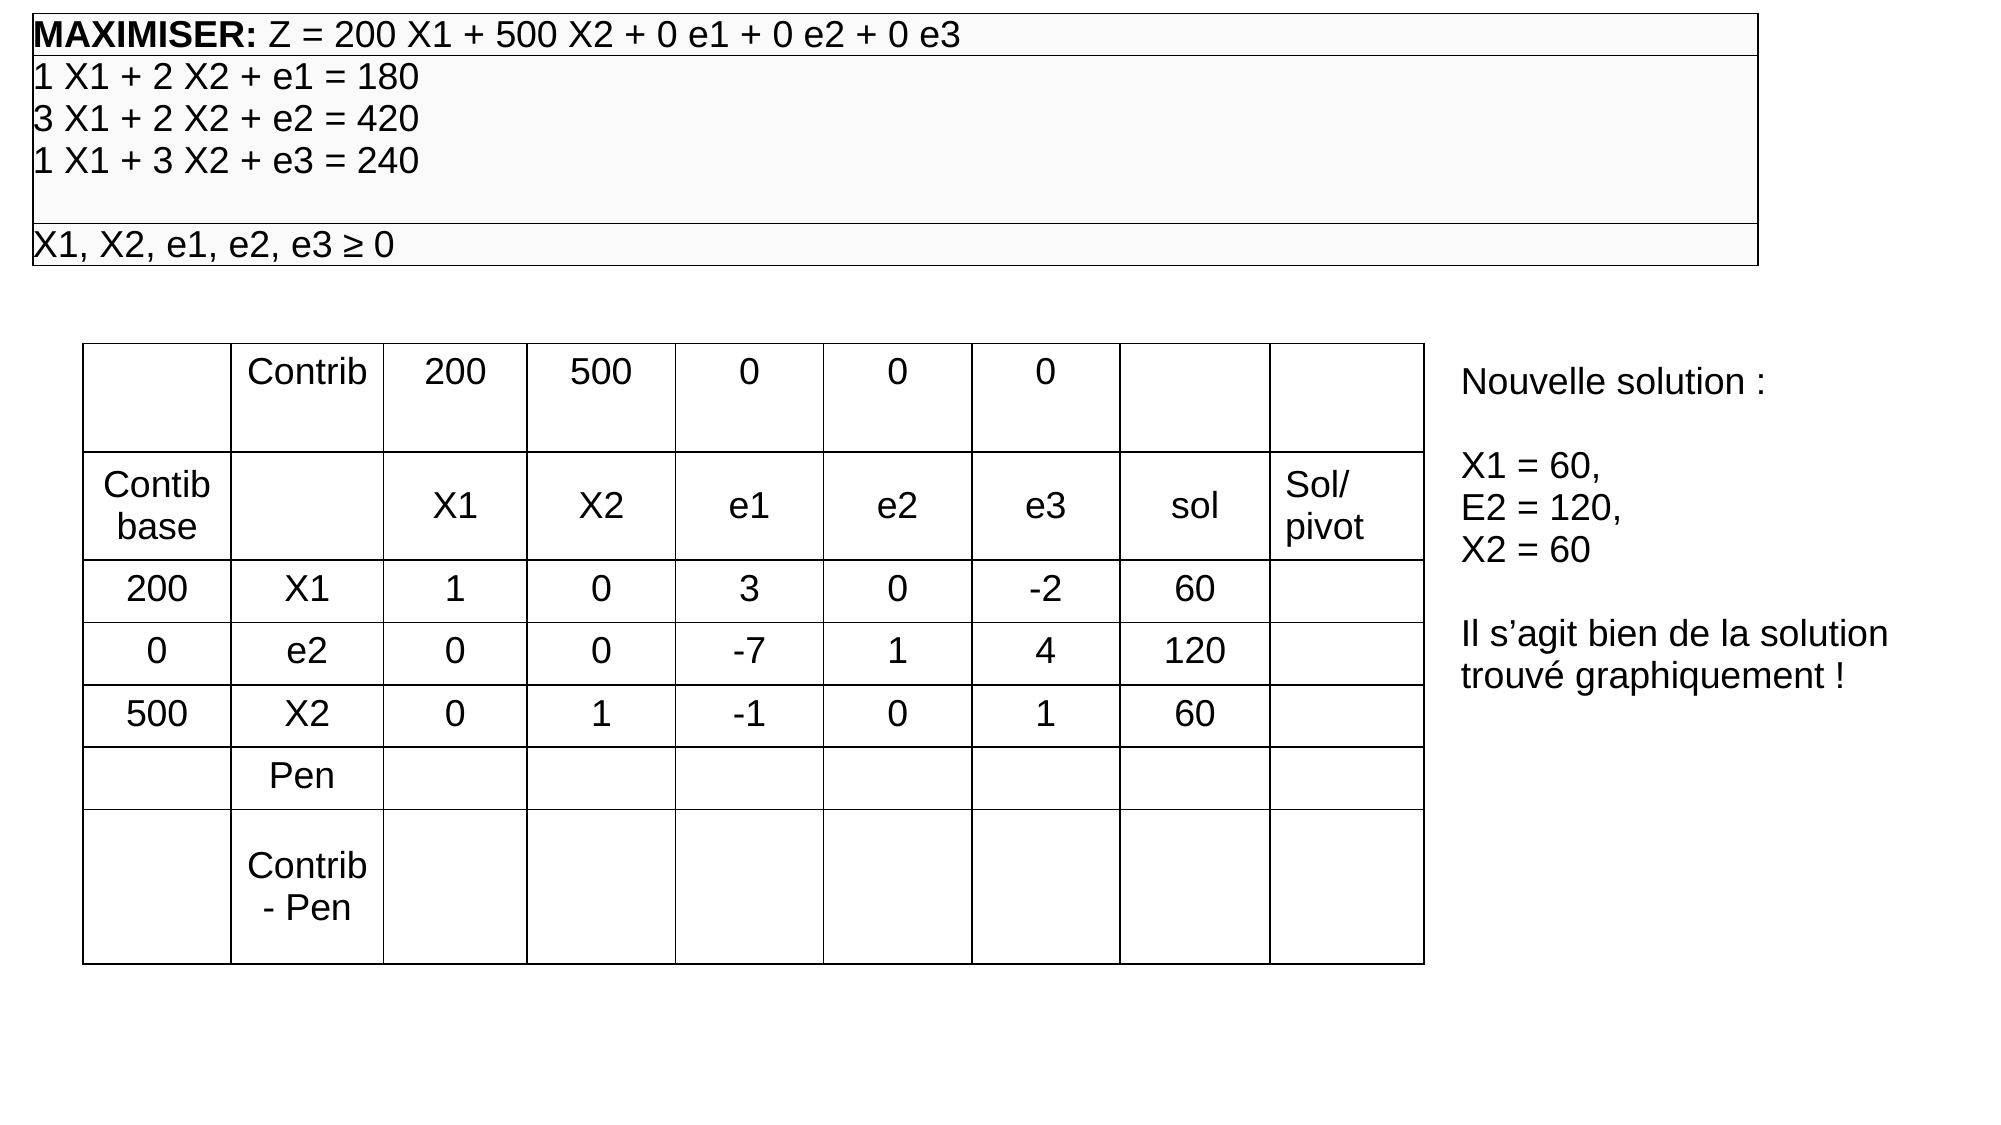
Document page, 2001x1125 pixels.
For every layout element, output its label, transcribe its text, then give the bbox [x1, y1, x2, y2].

table_cell 0 [384, 623, 526, 684]
table_cell 0 [384, 686, 526, 746]
table_cell [824, 810, 971, 963]
table_cell [1271, 810, 1423, 963]
table_cell e2 [232, 623, 383, 684]
table_cell 500 [84, 686, 230, 746]
table_cell Sol/pivot [1271, 453, 1423, 559]
table_header 0 [973, 344, 1119, 451]
table_cell 3 [676, 561, 823, 622]
table_cell e3 [973, 453, 1119, 559]
table_cell [676, 810, 823, 963]
table_header [1121, 344, 1269, 451]
table_cell Contrib - Pen [232, 810, 383, 963]
table_cell Pen [232, 748, 383, 809]
table_cell [84, 748, 230, 809]
table_cell [973, 810, 1119, 963]
table_cell [676, 748, 823, 809]
table_cell 1 [384, 561, 526, 622]
table_cell 1 [973, 686, 1119, 746]
table_header 0 [676, 344, 823, 451]
table_cell 0 [824, 686, 971, 746]
table_cell [1121, 748, 1269, 809]
table_cell 60 [1121, 561, 1269, 622]
table_header Contrib [232, 344, 383, 451]
table_cell e2 [824, 453, 971, 559]
table_cell 0 [84, 623, 230, 684]
table_cell 1 [824, 623, 971, 684]
table_cell [1271, 748, 1423, 809]
table_header MAXIMISER: Z = 200 X1 + 500 X2 + 0 e1 + 0 e2 + 0 e3 [34, 14, 1757, 55]
table_cell [528, 810, 675, 963]
table_cell X1 [384, 453, 526, 559]
table_cell 120 [1121, 623, 1269, 684]
table_cell e1 [676, 453, 823, 559]
table_cell 60 [1121, 686, 1269, 746]
table_cell -1 [676, 686, 823, 746]
table_cell [528, 748, 675, 809]
table_cell 4 [973, 623, 1119, 684]
table_cell X2 [528, 453, 675, 559]
table_cell 1 [528, 686, 675, 746]
table_cell [384, 810, 526, 963]
table_cell [232, 453, 383, 559]
table_cell [1271, 623, 1423, 684]
table_cell [84, 810, 230, 963]
table_cell 0 [528, 623, 675, 684]
table_cell 200 [84, 561, 230, 622]
table_cell X2 [232, 686, 383, 746]
table_cell [824, 748, 971, 809]
table_header [84, 344, 230, 451]
table_cell [1271, 561, 1423, 622]
table_cell Contib base [84, 453, 230, 559]
table_cell 0 [824, 561, 971, 622]
table_cell [1121, 810, 1269, 963]
table_cell -7 [676, 623, 823, 684]
table_header 0 [824, 344, 971, 451]
table_cell [973, 748, 1119, 809]
table_cell X1, X2, e1, e2, e3 ≥ 0 [34, 224, 1757, 265]
table_cell sol [1121, 453, 1269, 559]
table_header [1271, 344, 1423, 451]
table_cell X1 [232, 561, 383, 622]
table_header 200 [384, 344, 526, 451]
table_cell [1271, 686, 1423, 746]
table_cell [384, 748, 526, 809]
text_box Nouvelle solution : X1 = 60, E2 = 120, X2 = 60 Il s’agit bien de la solution trouvé graphiquement ! [1446, 352, 1988, 901]
table_cell 1 X1 + 2 X2 + e1 = 180 3 X1 + 2 X2 + e2 = 420 1 X1 + 3 X2 + e3 = 240 [34, 56, 1757, 223]
table_cell 0 [528, 561, 675, 622]
table_cell -2 [973, 561, 1119, 622]
table_header 500 [528, 344, 675, 451]
